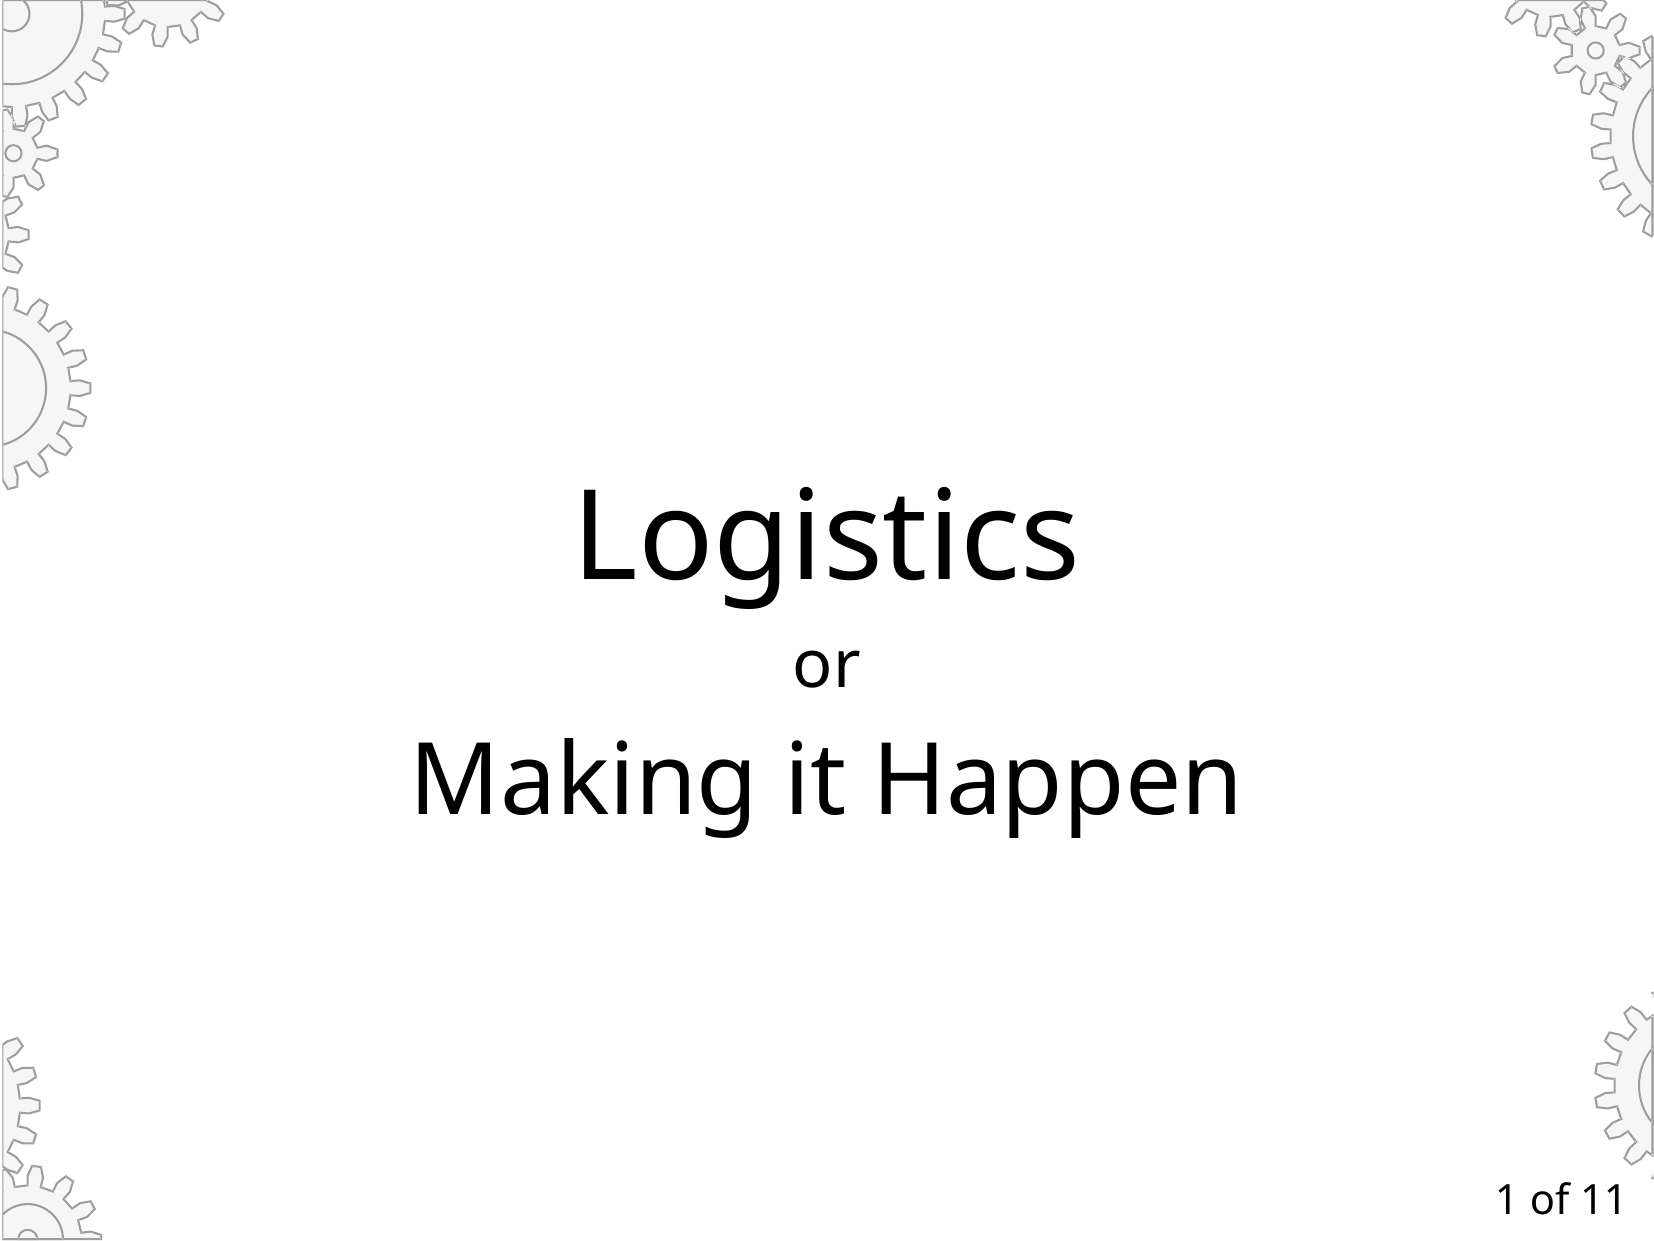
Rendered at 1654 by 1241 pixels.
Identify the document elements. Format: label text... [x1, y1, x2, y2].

subtitle Logistics or Making it Happen [82, 49, 1571, 1241]
